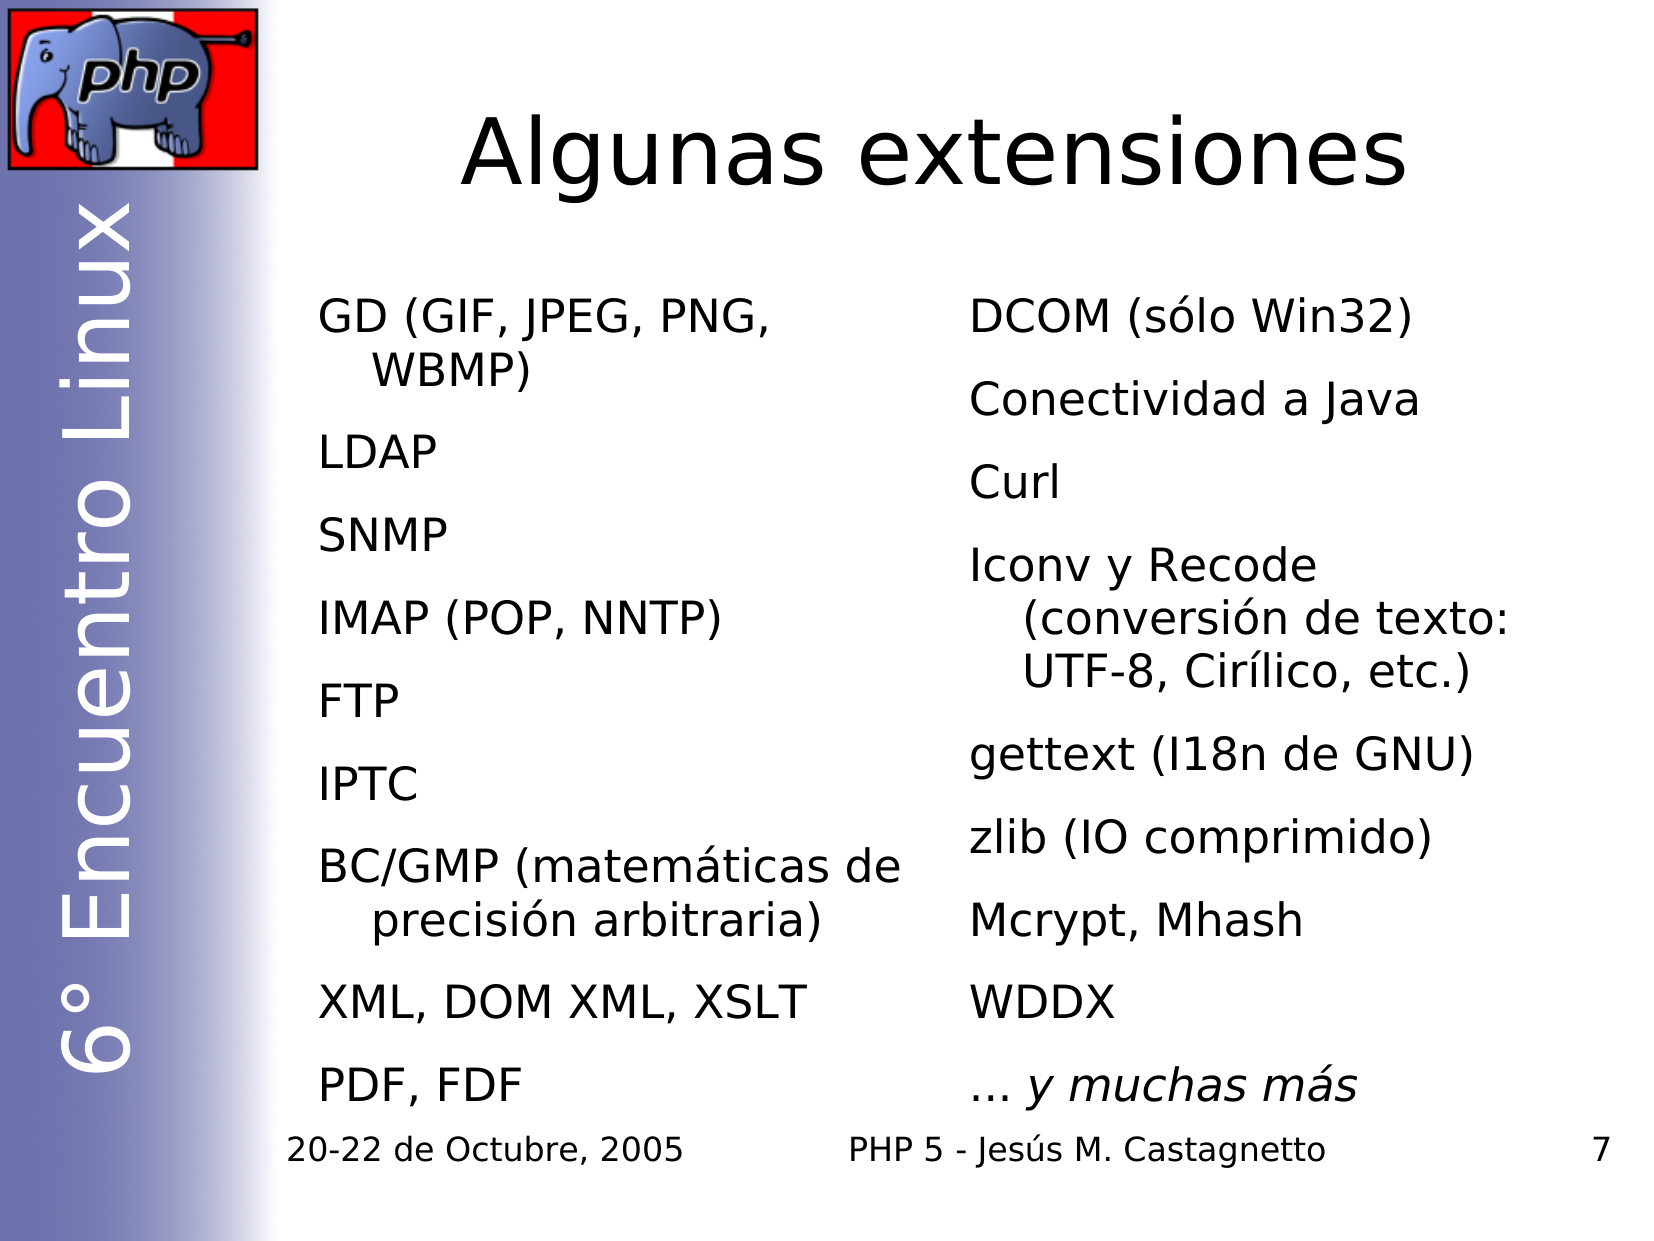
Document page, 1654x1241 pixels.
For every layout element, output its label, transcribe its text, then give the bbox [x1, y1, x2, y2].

list GD (GIF, JPEG, PNG, WBMP) LDAP SNMP IMAP (POP, NNTP) FTP IPTC BC/GMP (matemáticas de precisión arbitraria) XML, DOM XML, XSLT PDF, FDF [300, 290, 921, 1113]
list DCOM (sólo Win32) Conectividad a Java Curl Iconv y Recode (conversión de texto: UTF-8, Cirílico, etc.) gettext (I18n de GNU) zlib (IO comprimido) Mcrypt, Mhash WDDX ... y muchas más [951, 290, 1572, 1113]
picture [0, 0, 1654, 1241]
title Algunas extensiones [300, 49, 1571, 257]
